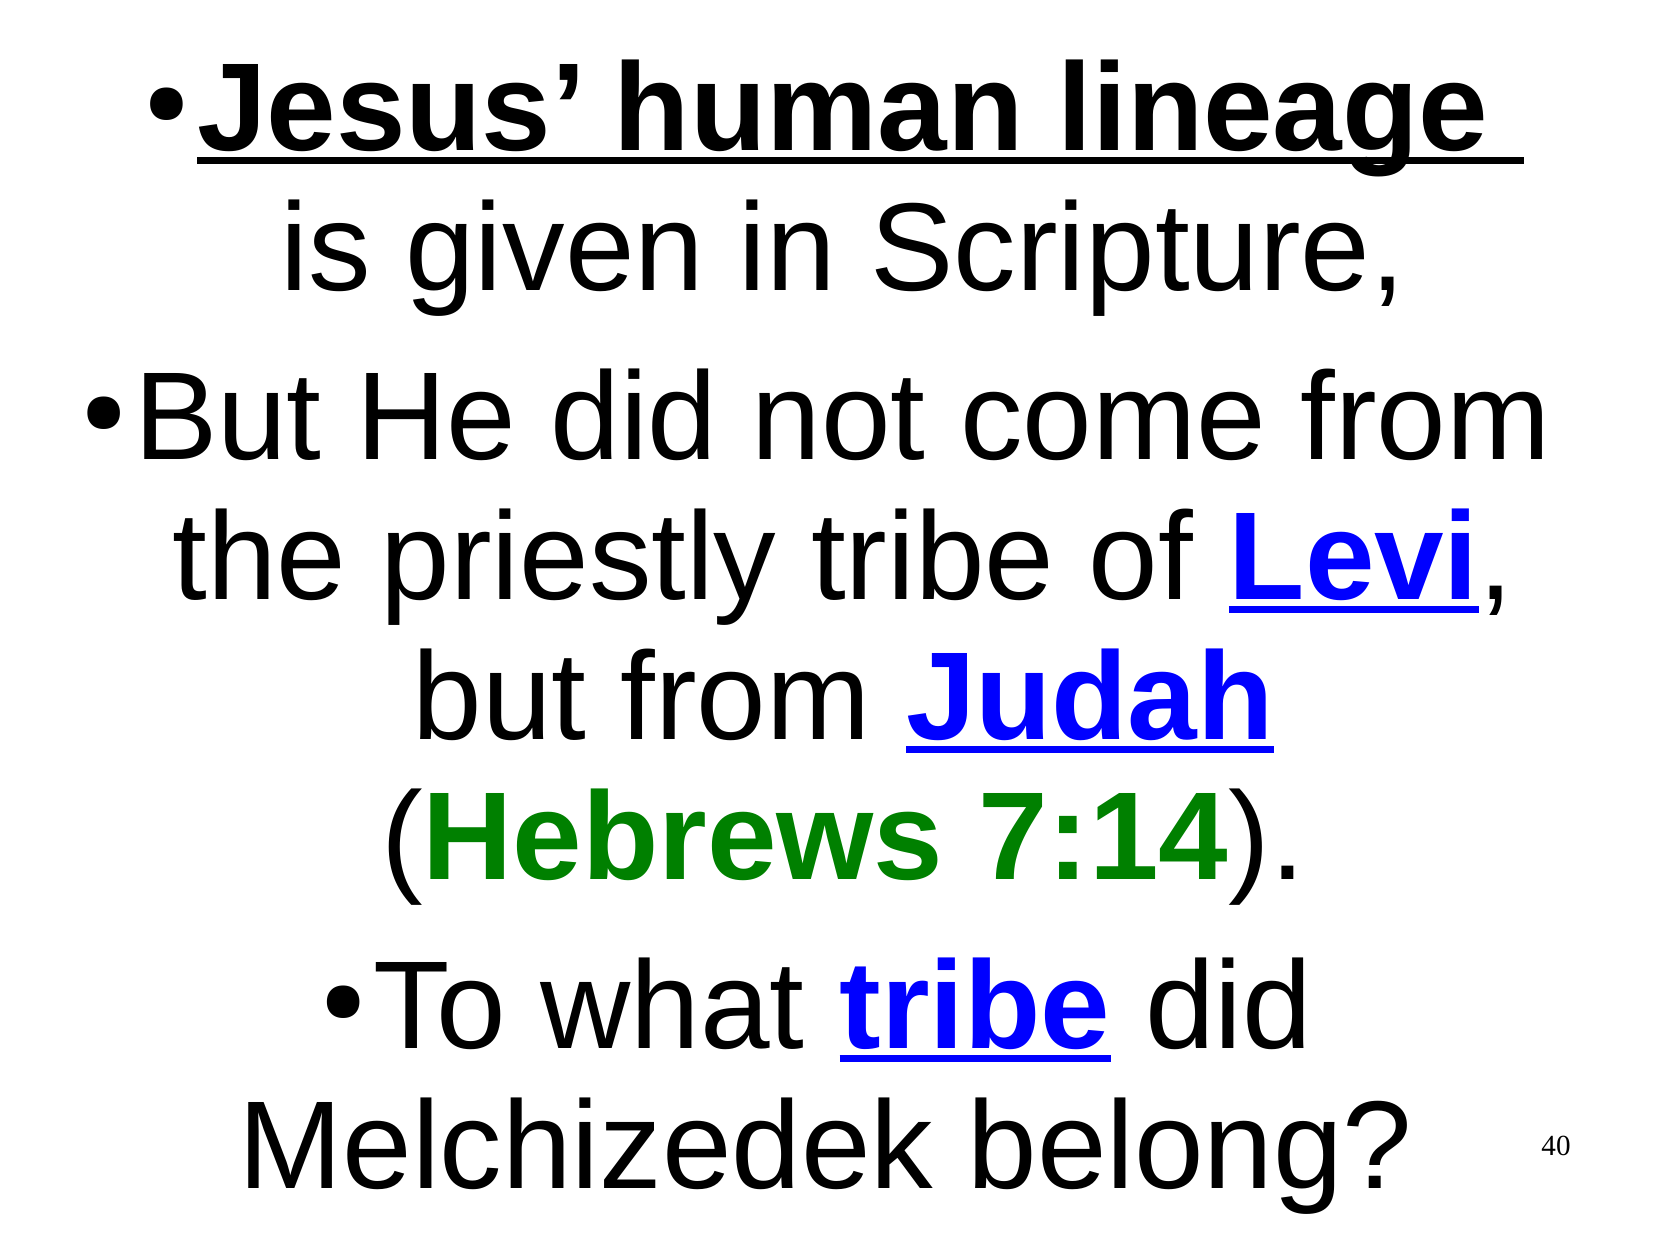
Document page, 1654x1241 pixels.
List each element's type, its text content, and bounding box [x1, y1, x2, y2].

list Jesus’ human lineage is given in Scripture, But He did not come from the priestly tribe of Levi, but from Judah (Hebrews 7:14). To what tribe did Melchizedek belong? [37, 37, 1613, 1238]
